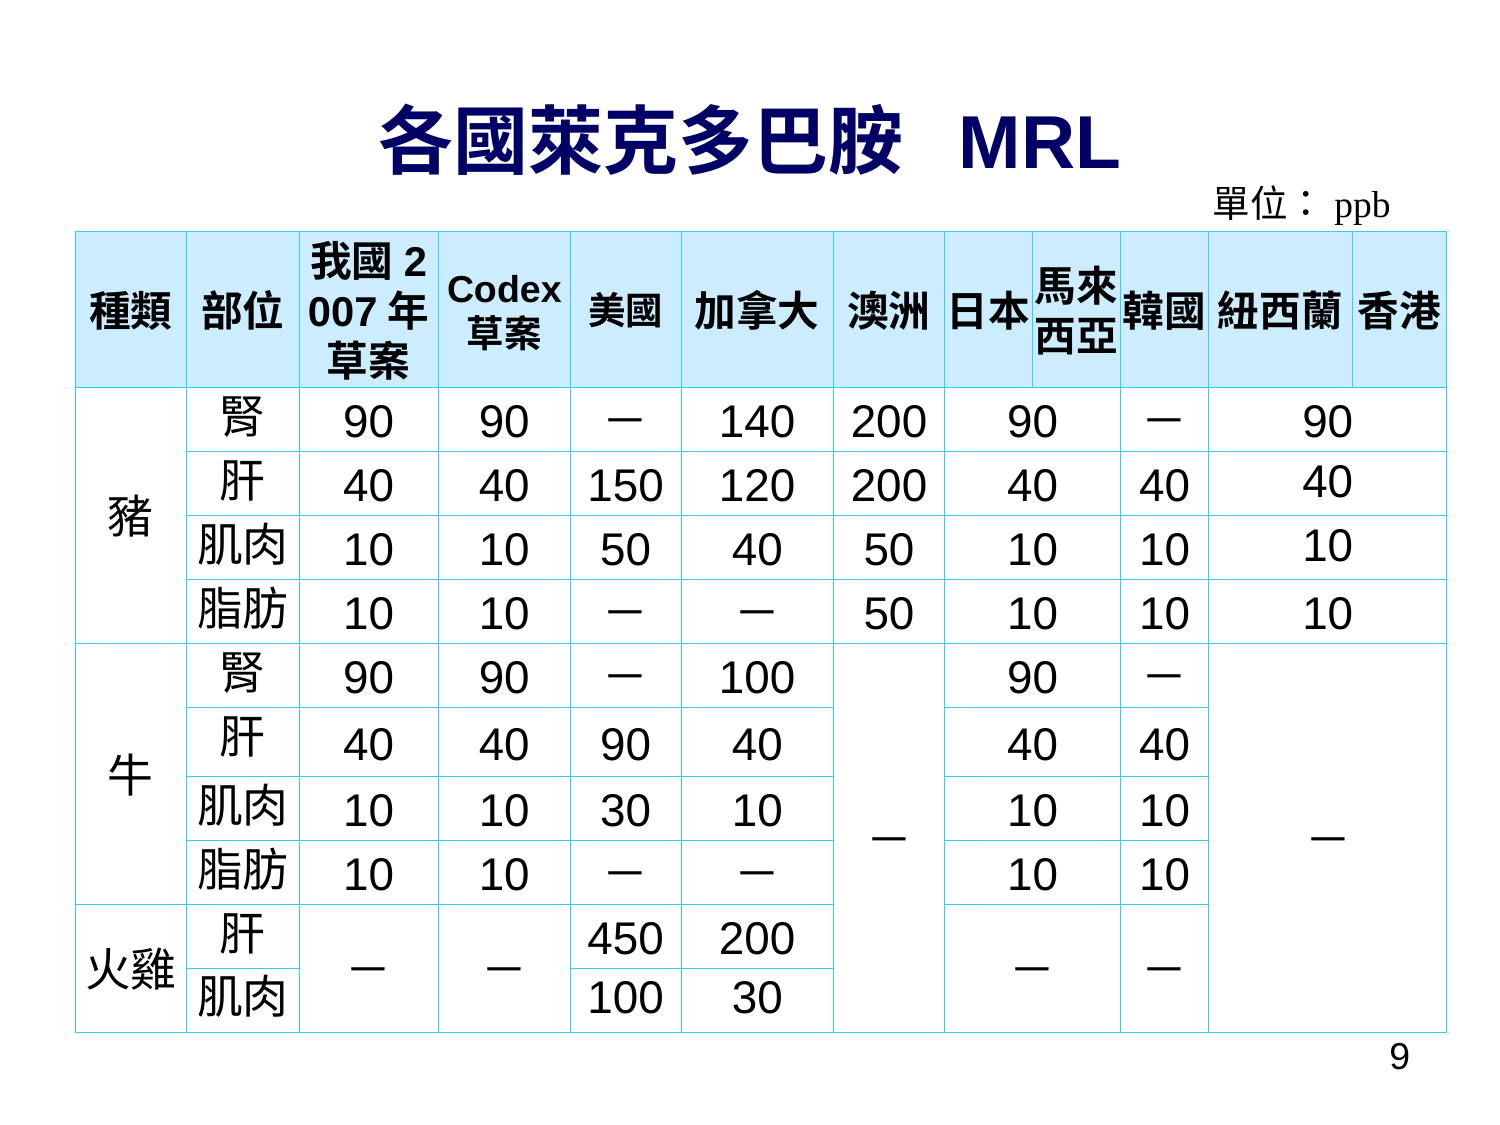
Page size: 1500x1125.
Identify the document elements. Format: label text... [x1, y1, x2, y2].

table_cell 肌肉 [187, 777, 299, 840]
table_header 加拿大 [682, 232, 833, 387]
table_cell 90 [439, 644, 570, 707]
table_cell 肝 [187, 905, 299, 968]
table_cell 90 [300, 644, 438, 707]
table_cell － [1121, 905, 1208, 1032]
table_cell 腎 [187, 388, 299, 451]
table_cell 40 [945, 452, 1120, 515]
table_cell 50 [834, 516, 944, 579]
table_cell 10 [439, 516, 570, 579]
table_cell 肝 [187, 452, 299, 515]
table_cell 40 [300, 452, 438, 515]
table_cell 脂肪 [187, 841, 299, 904]
table_cell 100 [682, 644, 833, 707]
table_cell 10 [945, 777, 1120, 840]
table_cell 40 [1121, 708, 1208, 776]
table_cell 10 [1121, 841, 1208, 904]
table_cell 450 [571, 905, 681, 968]
table_cell 10 [945, 580, 1120, 643]
table_cell 100 [571, 969, 681, 1032]
table_cell 10 [682, 777, 833, 840]
table_header 香港 [1353, 232, 1446, 387]
table_header Codex 草案 [439, 232, 570, 387]
table_cell － [682, 841, 833, 904]
table_cell 10 [945, 841, 1120, 904]
table_cell 120 [682, 452, 833, 515]
table_cell － [945, 905, 1120, 1032]
table_header 馬來 西亞 [1033, 232, 1120, 387]
table_cell 10 [1121, 516, 1208, 579]
table_header 紐西蘭 [1209, 234, 1352, 387]
table_cell 10 [439, 841, 570, 904]
table_cell 10 [300, 580, 438, 643]
table_cell 10 [300, 841, 438, 904]
table_cell 90 [1209, 388, 1446, 451]
table_cell － [571, 644, 681, 707]
table_header 日本 [945, 232, 1032, 387]
table_cell 10 [439, 580, 570, 643]
table_cell － [300, 905, 438, 1032]
table_cell 腎 [187, 644, 299, 707]
table_cell 肌肉 [187, 516, 299, 579]
table_cell － [571, 388, 681, 451]
table_cell － [571, 580, 681, 643]
table_cell 10 [300, 516, 438, 579]
table_cell 10 [945, 516, 1120, 579]
table_cell 30 [571, 777, 681, 840]
table_cell 10 [1209, 516, 1446, 579]
table_cell 140 [682, 388, 833, 451]
table_cell 40 [682, 708, 833, 776]
table_cell 40 [1121, 452, 1208, 515]
table_header 我國2007年草案 [300, 232, 438, 387]
table_cell 肌肉 [187, 969, 299, 1032]
table_cell 10 [439, 777, 570, 840]
table_cell 10 [1121, 580, 1208, 643]
table_cell 200 [682, 905, 833, 968]
table_cell 90 [300, 388, 438, 451]
table_cell 40 [439, 708, 570, 776]
table_header 澳洲 [834, 232, 944, 387]
table_cell 90 [945, 388, 1120, 451]
table_cell 10 [300, 777, 438, 840]
table_cell 40 [682, 516, 833, 579]
text_box 單位：ppb [1198, 172, 1424, 234]
table_cell － [834, 644, 944, 1032]
table_cell － [439, 905, 570, 1032]
table_cell 火雞 [76, 905, 186, 1032]
table_cell － [1121, 388, 1208, 451]
table_header 美國 [571, 232, 681, 387]
table_cell 90 [945, 644, 1120, 707]
table_cell 40 [300, 708, 438, 776]
title 各國萊克多巴胺 MRL [75, 45, 1426, 231]
table_cell 脂肪 [187, 580, 299, 643]
table_cell 90 [439, 388, 570, 451]
table_cell 90 [571, 708, 681, 776]
table_cell 200 [834, 452, 944, 515]
table_cell 200 [834, 388, 944, 451]
table_cell 50 [834, 580, 944, 643]
table_cell － [682, 580, 833, 643]
table_header 韓國 [1121, 232, 1208, 387]
table_cell 40 [1209, 452, 1446, 515]
table_cell 10 [1209, 580, 1446, 643]
table_cell 40 [945, 708, 1120, 776]
table_cell 牛 [76, 644, 186, 904]
table_cell 40 [439, 452, 570, 515]
table_cell 30 [682, 969, 833, 1032]
table_cell － [1121, 644, 1208, 707]
table_header 種類 [76, 232, 186, 387]
table_cell － [1209, 644, 1446, 1032]
table_cell 150 [571, 452, 681, 515]
table_cell － [571, 841, 681, 904]
table_cell 肝 [187, 708, 299, 776]
table_cell 50 [571, 516, 681, 579]
table_cell 10 [1121, 777, 1208, 840]
table_header 部位 [187, 232, 299, 387]
table_cell 豬 [76, 388, 186, 643]
